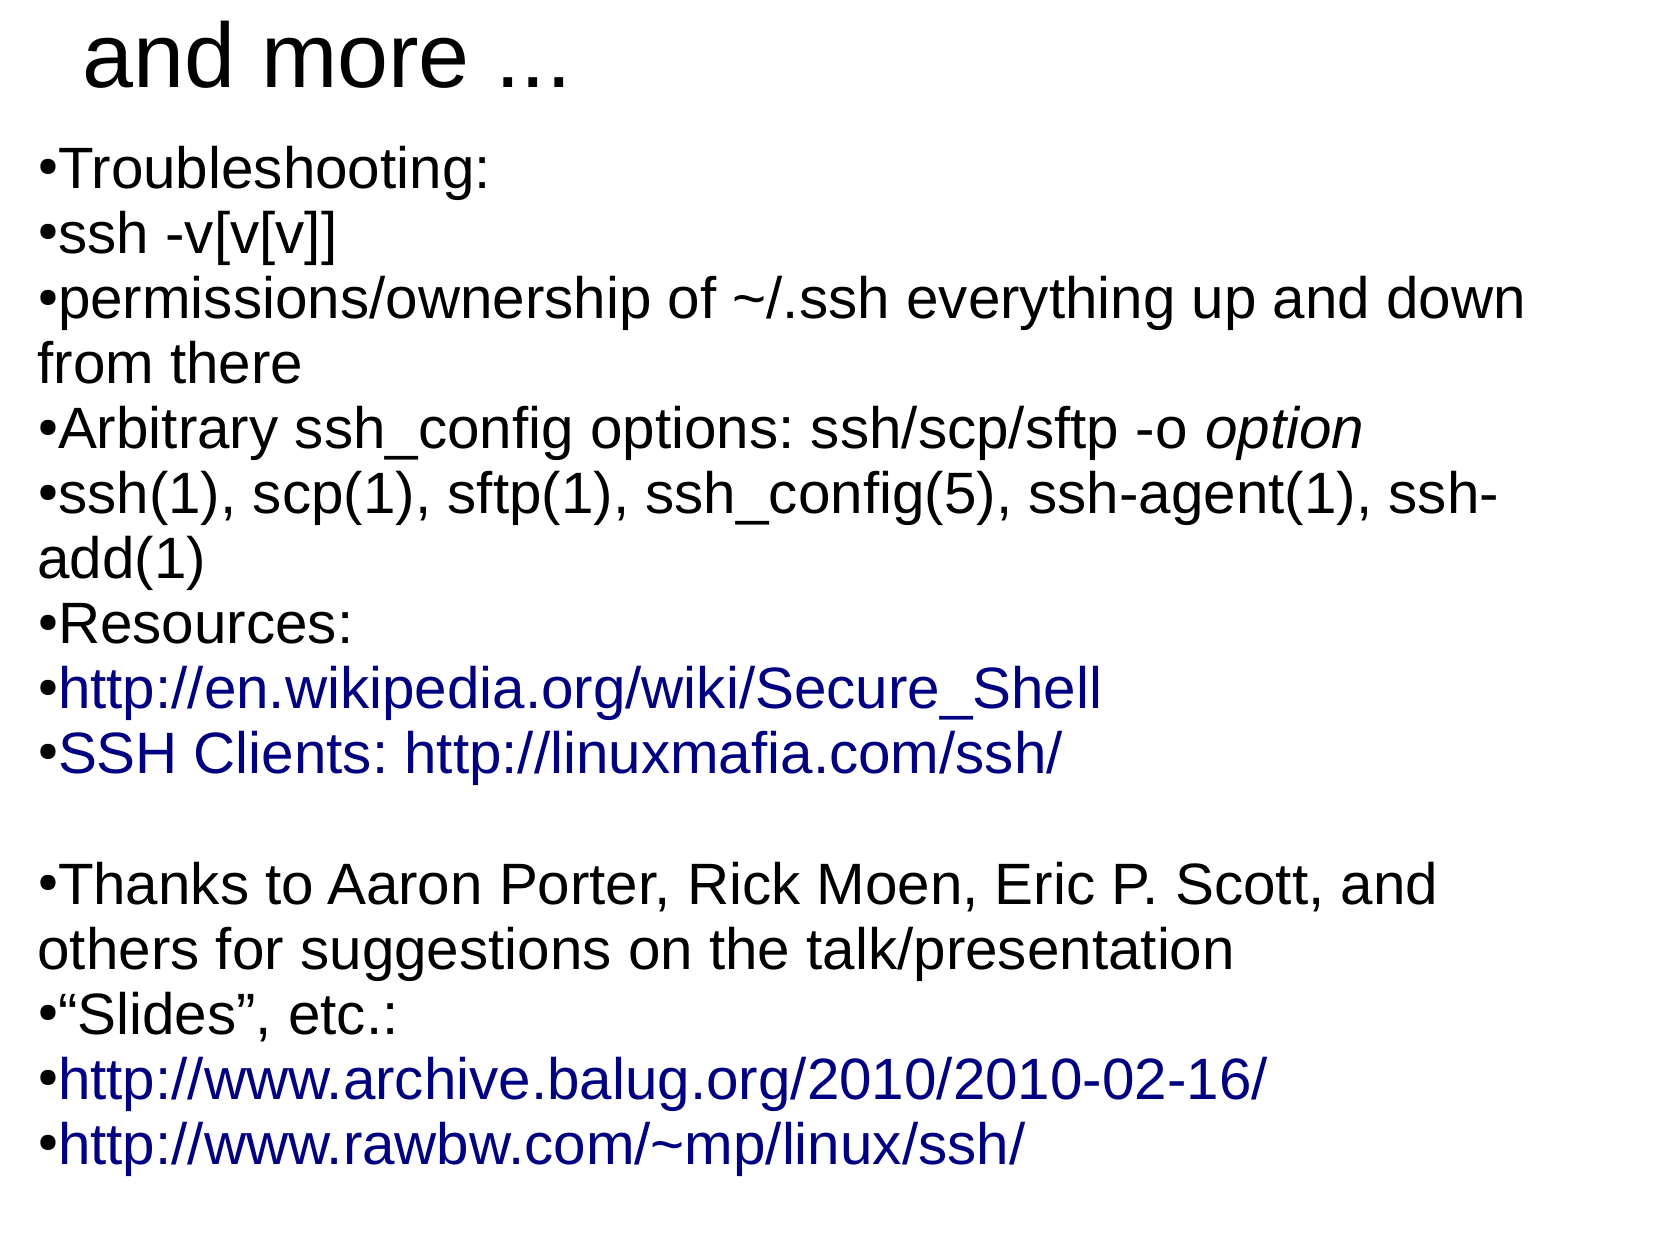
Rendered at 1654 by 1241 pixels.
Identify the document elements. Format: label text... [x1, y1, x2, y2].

subtitle Troubleshooting: ssh -v[v[v]] permissions/ownership of ~/.ssh everything up and down from there Arbitrary ssh_config options: ssh/scp/sftp -o option ssh(1), scp(1), sftp(1), ssh_config(5), ssh-agent(1), ssh-add(1) Resources: http://en.wikipedia.org/wiki/Secure_Shell SSH Clients: http://linuxmafia.com/ssh/ Thanks to Aaron Porter, Rick Moen, Eric P. Scott, and others for suggestions on the talk/presentation “Slides”, etc.: http://www.archive.balug.org/2010/2010-02-16/ http://www.rawbw.com/~mp/linux/ssh/ [37, 112, 1613, 1201]
title and more ... [82, 0, 1571, 112]
